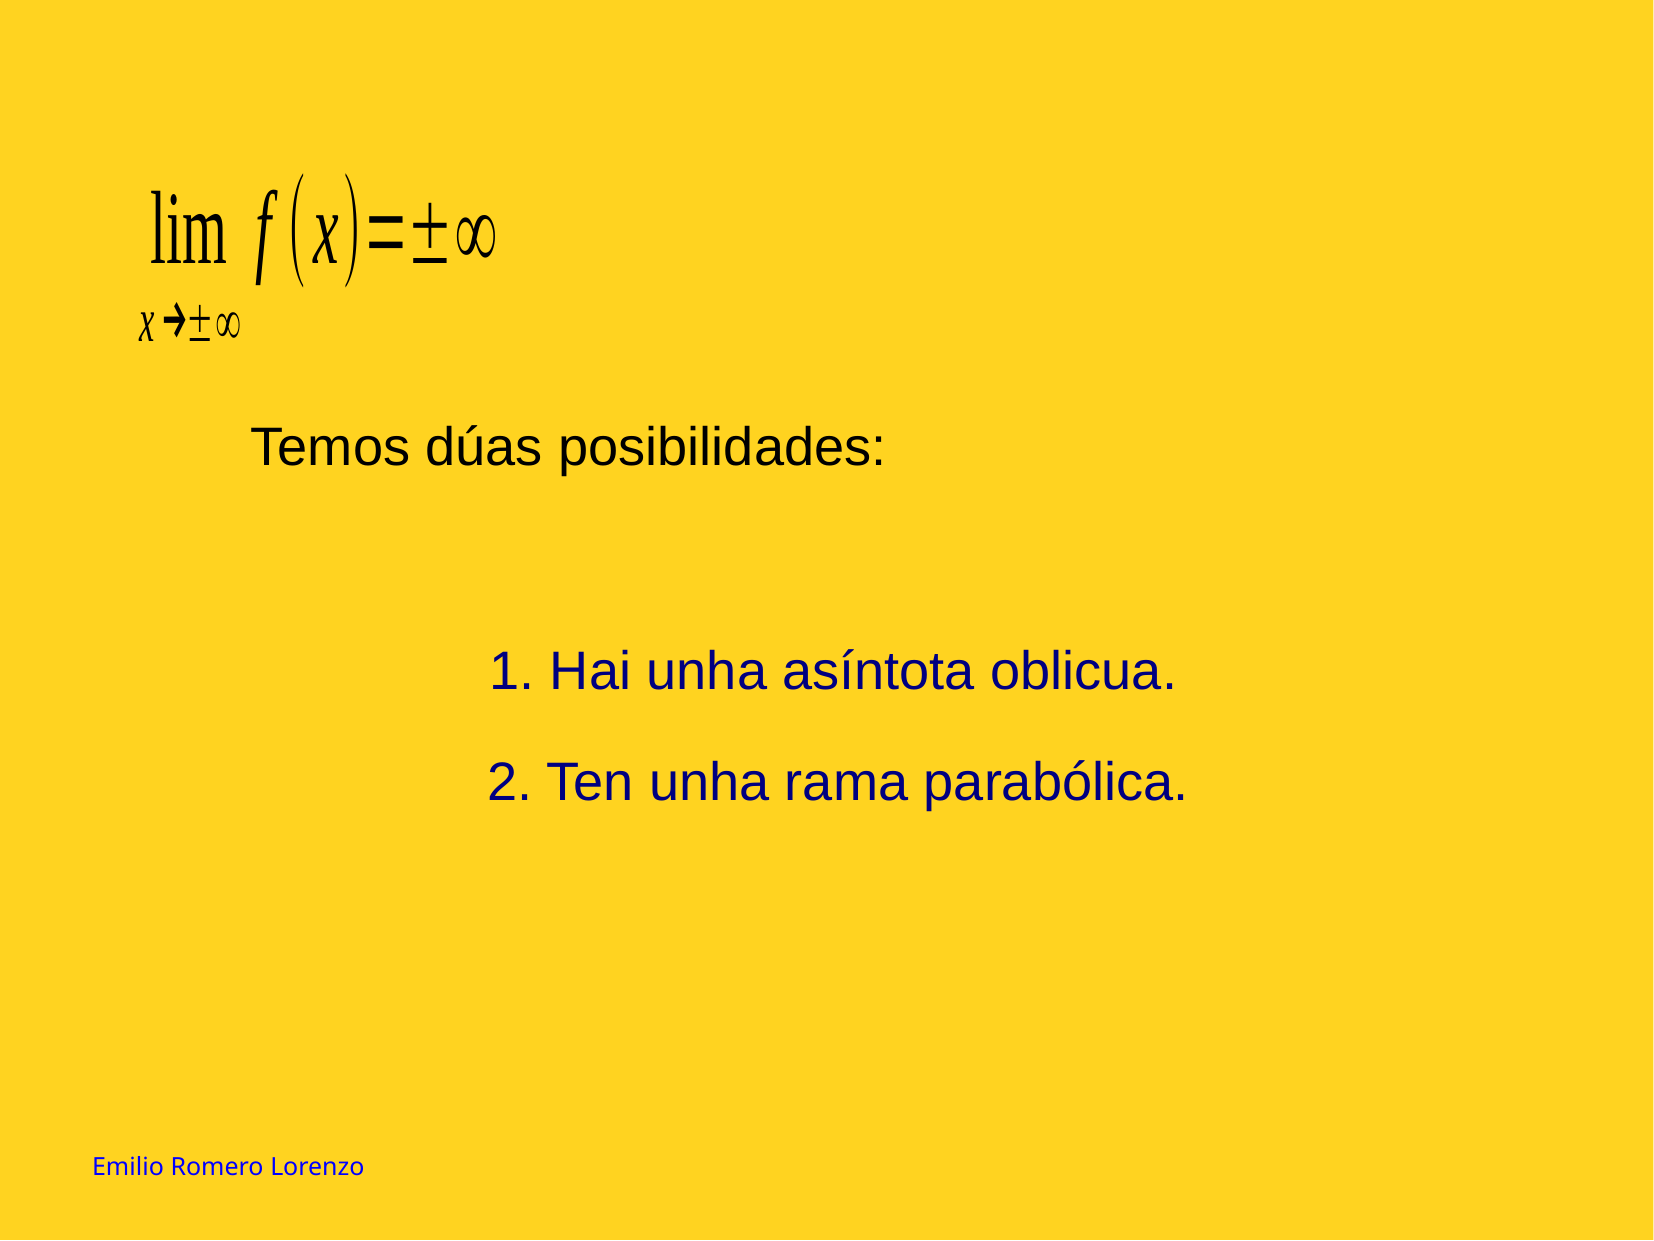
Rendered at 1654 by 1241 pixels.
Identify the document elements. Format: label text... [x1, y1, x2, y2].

text_box 1. Hai unha asíntota oblicua. [475, 633, 1193, 709]
chart [125, 165, 513, 355]
text_box Emilio Romero Lorenzo [69, 1133, 378, 1205]
text_box Temos dúas posibilidades: [235, 408, 1323, 485]
text_box 2. Ten unha rama parabólica. [472, 744, 1205, 820]
